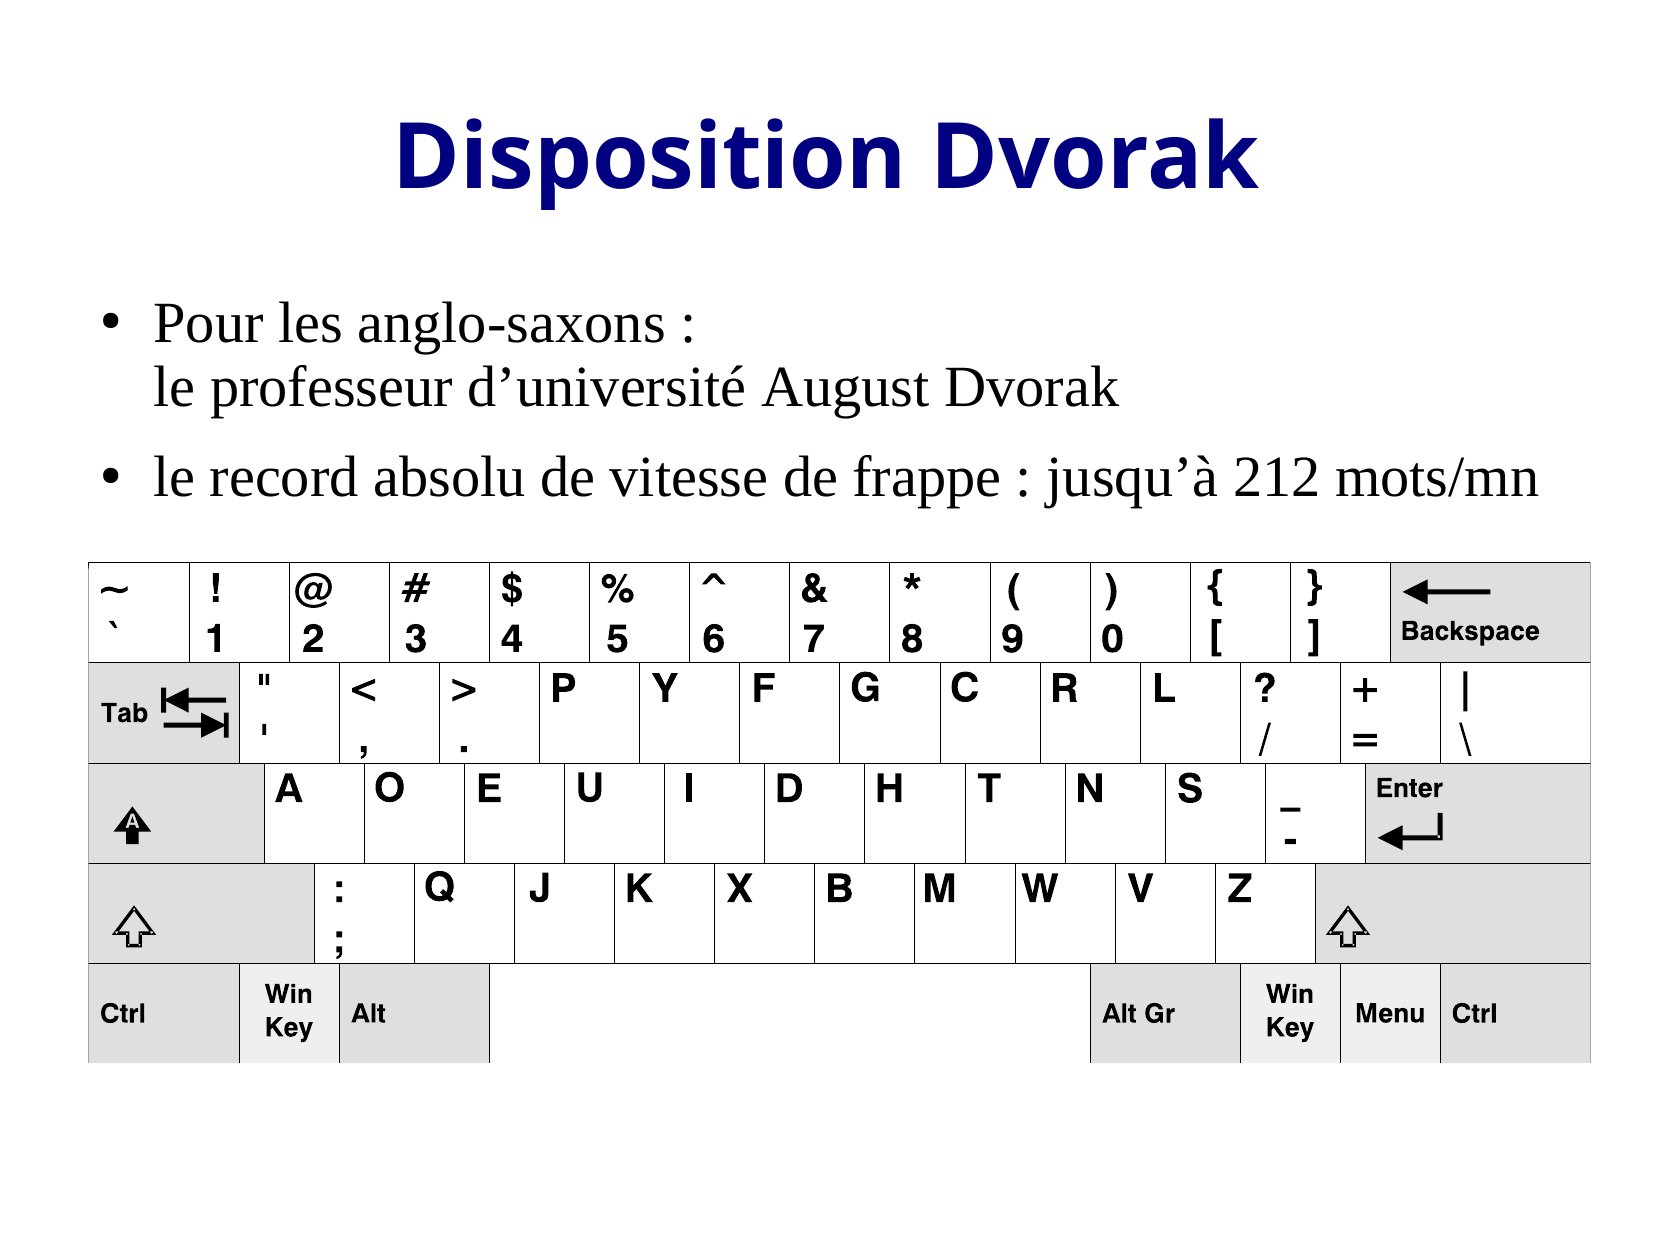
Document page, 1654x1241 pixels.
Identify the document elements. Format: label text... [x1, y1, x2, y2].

picture [88, 562, 1591, 1063]
list Pour les anglo-saxons : le professeur d’université August Dvorak le record absolu de vitesse de frappe : jusqu’à 212 mots/mn [82, 290, 1571, 1094]
title Disposition Dvorak [82, 56, 1571, 250]
